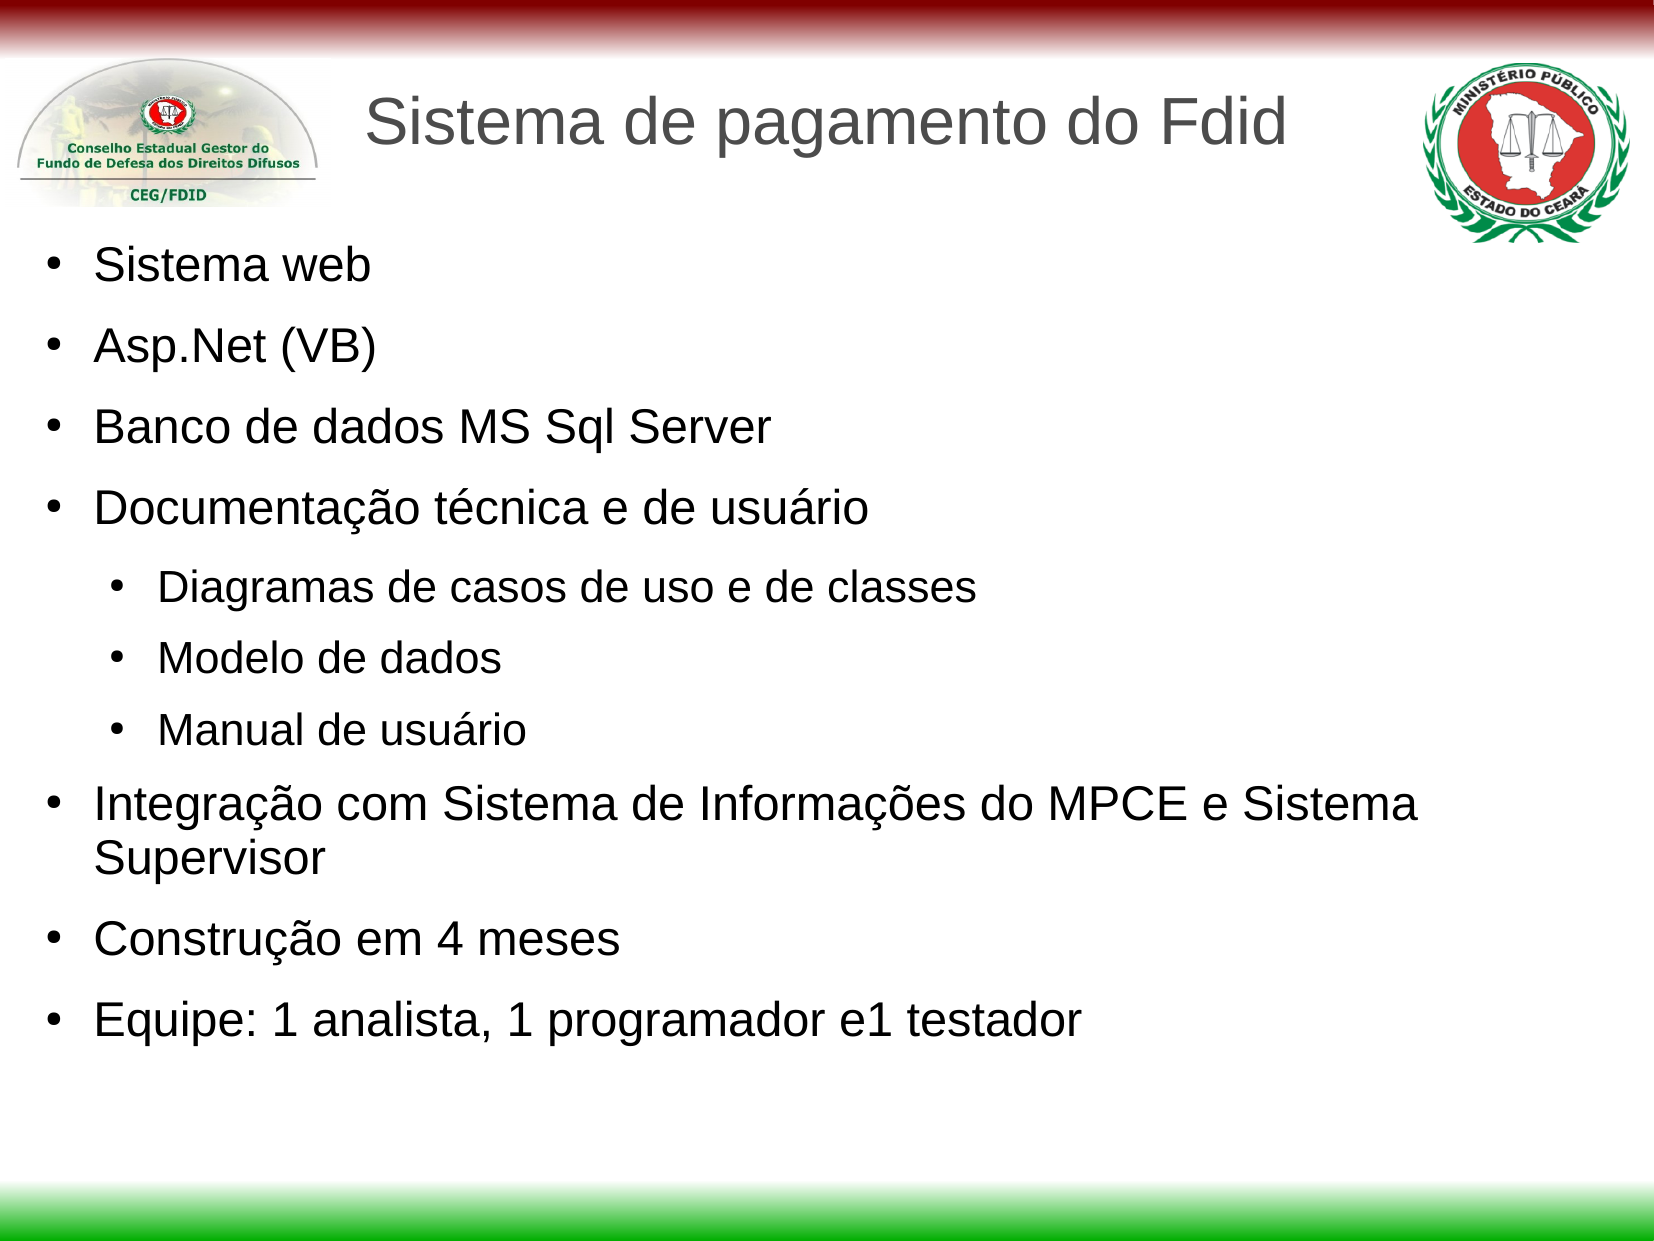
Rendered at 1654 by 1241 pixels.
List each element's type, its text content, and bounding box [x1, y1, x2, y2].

title Sistema de pagamento do Fdid [0, 47, 1654, 195]
list Sistema web Asp.Net (VB) Banco de dados MS Sql Server Documentação técnica e de usuário Diagramas de casos de uso e de classes Modelo de dados Manual de usuário Integração com Sistema de Informações do MPCE e Sistema Supervisor Construção em 4 meses Equipe: 1 analista, 1 programador e1 testador [29, 237, 1654, 1182]
picture [5, 58, 331, 207]
picture [1423, 63, 1630, 243]
